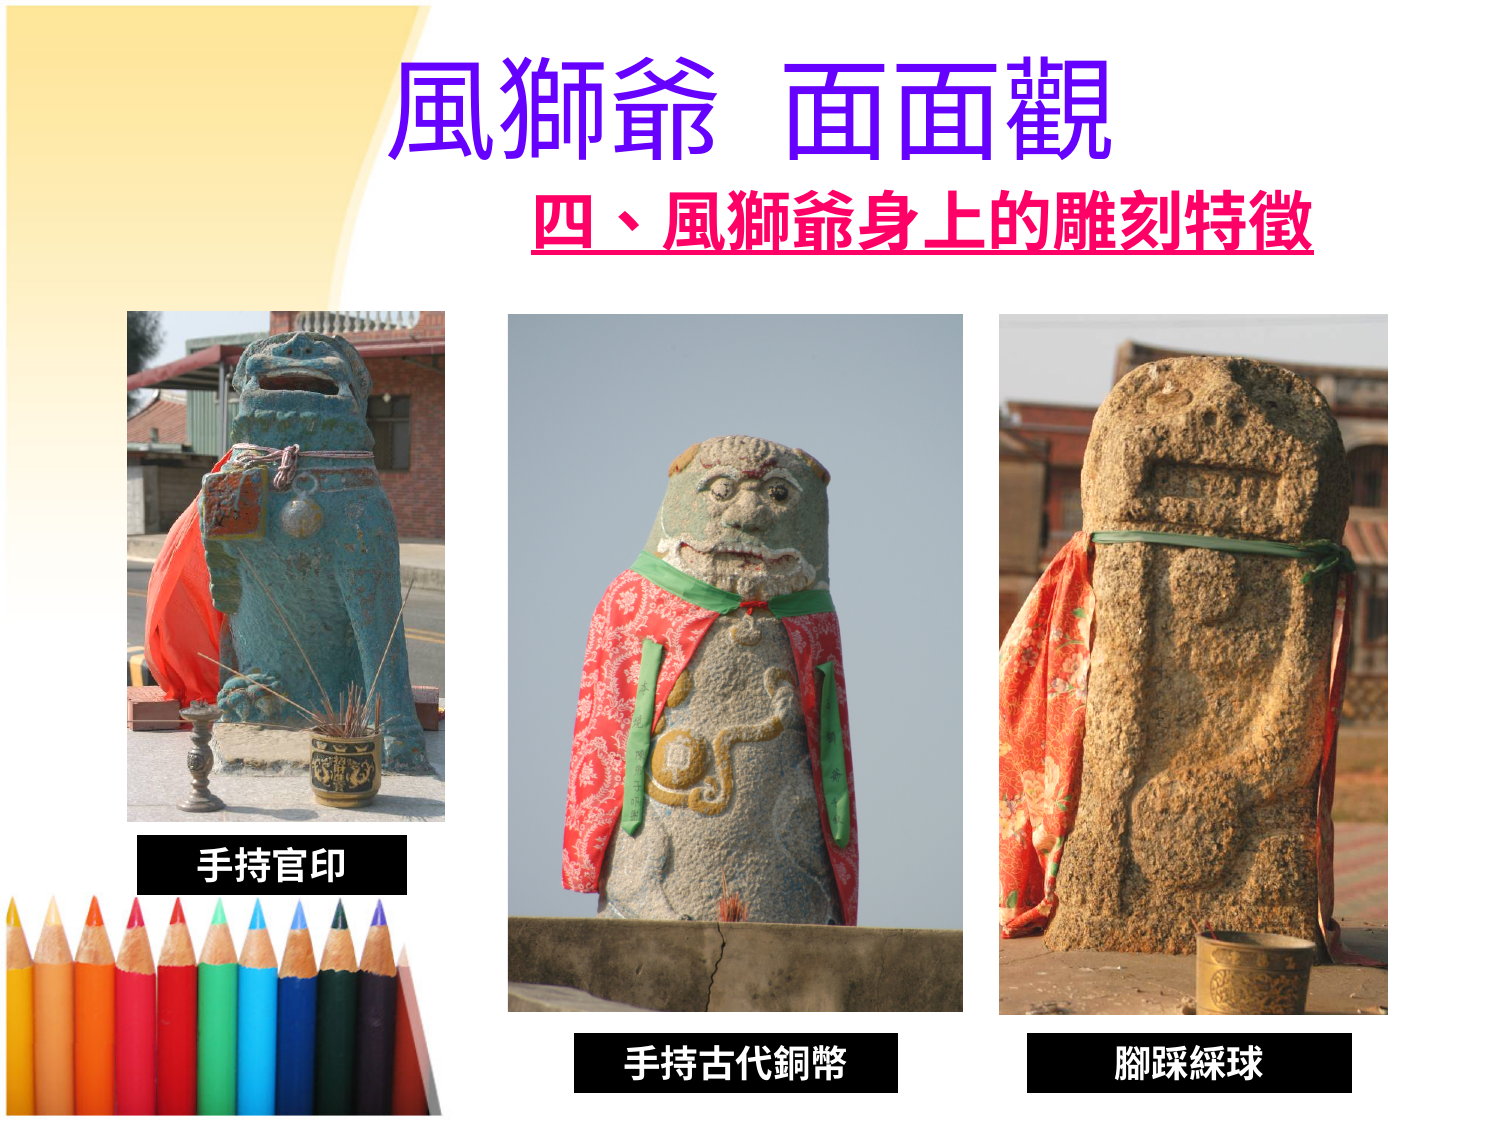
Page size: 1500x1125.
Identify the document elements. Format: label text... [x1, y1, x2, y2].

picture [0, 0, 1500, 1120]
text_box 手持古代銅幣 [572, 1032, 899, 1094]
list 四、風獅爺身上的雕刻特徵 [76, 172, 1448, 315]
title 風獅爺 面面觀 [75, 19, 1426, 194]
text_box 手持官印 [135, 834, 408, 896]
text_box 腳踩綵球 [1026, 1032, 1353, 1094]
